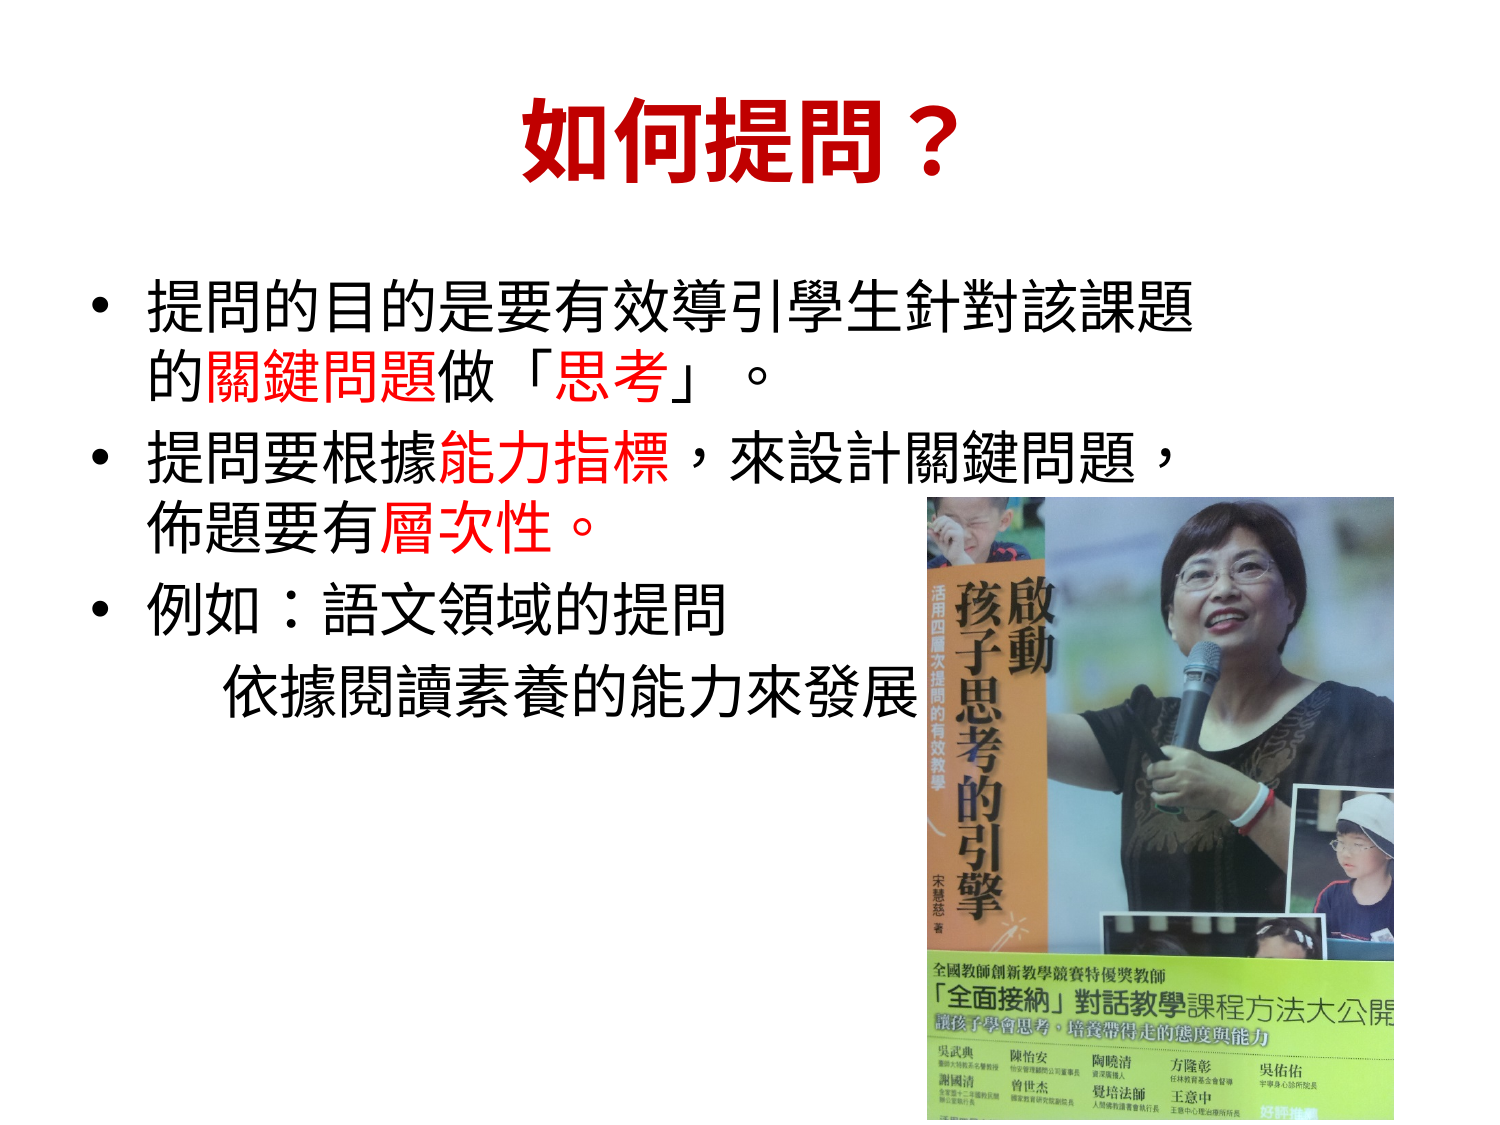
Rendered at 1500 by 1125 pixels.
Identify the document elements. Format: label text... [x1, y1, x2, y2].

title 如何提問？ [75, 45, 1425, 233]
list 提問的目的是要有效導引學生針對該課題的關鍵問題做「思考」。 提問要根據能力指標，來設計關鍵問題，佈題要有層次性。 例如：語文領域的提問 依據閱讀素養的能力來發展。 [75, 262, 1258, 1005]
picture [927, 497, 1394, 1120]
